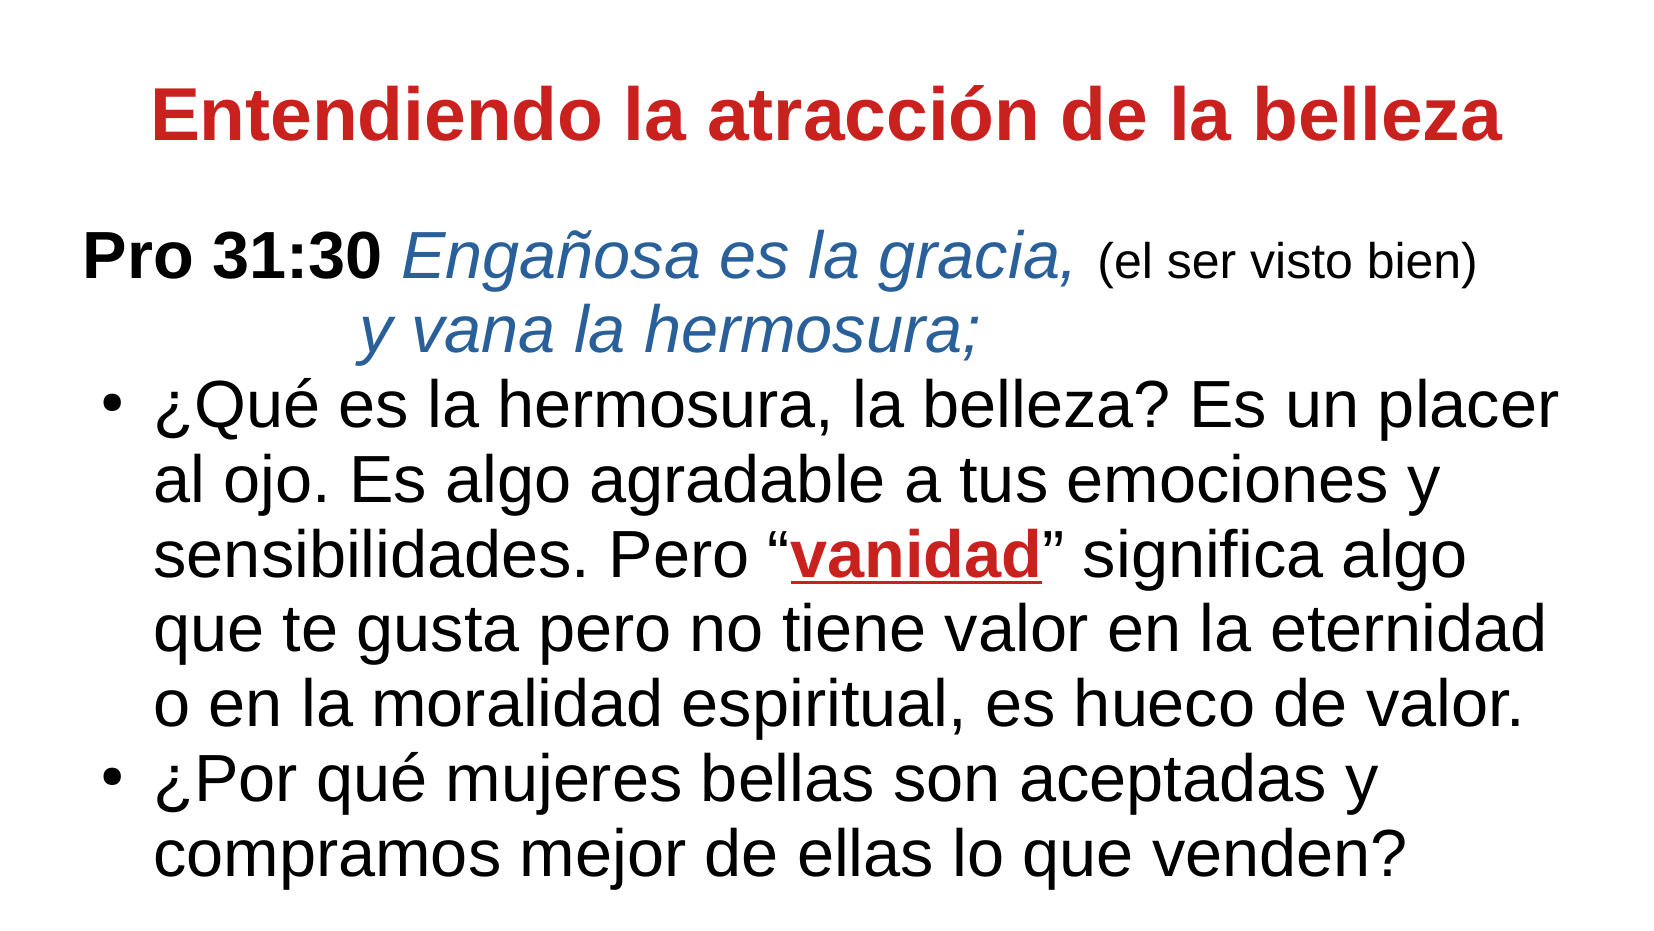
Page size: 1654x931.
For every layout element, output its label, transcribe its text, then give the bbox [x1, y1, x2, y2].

list Pro 31:30 Engañosa es la gracia, (el ser visto bien) y vana la hermosura; ¿Qué es la hermosura, la belleza? Es un placer al ojo. Es algo agradable a tus emociones y sensibilidades. Pero “vanidad” significa algo que te gusta pero no tiene valor en la eternidad o en la moralidad espiritual, es hueco de valor. ¿Por qué mujeres bellas son aceptadas y compramos mejor de ellas lo que venden? [82, 217, 1571, 916]
title Entendiendo la atracción de la belleza [82, 37, 1571, 193]
